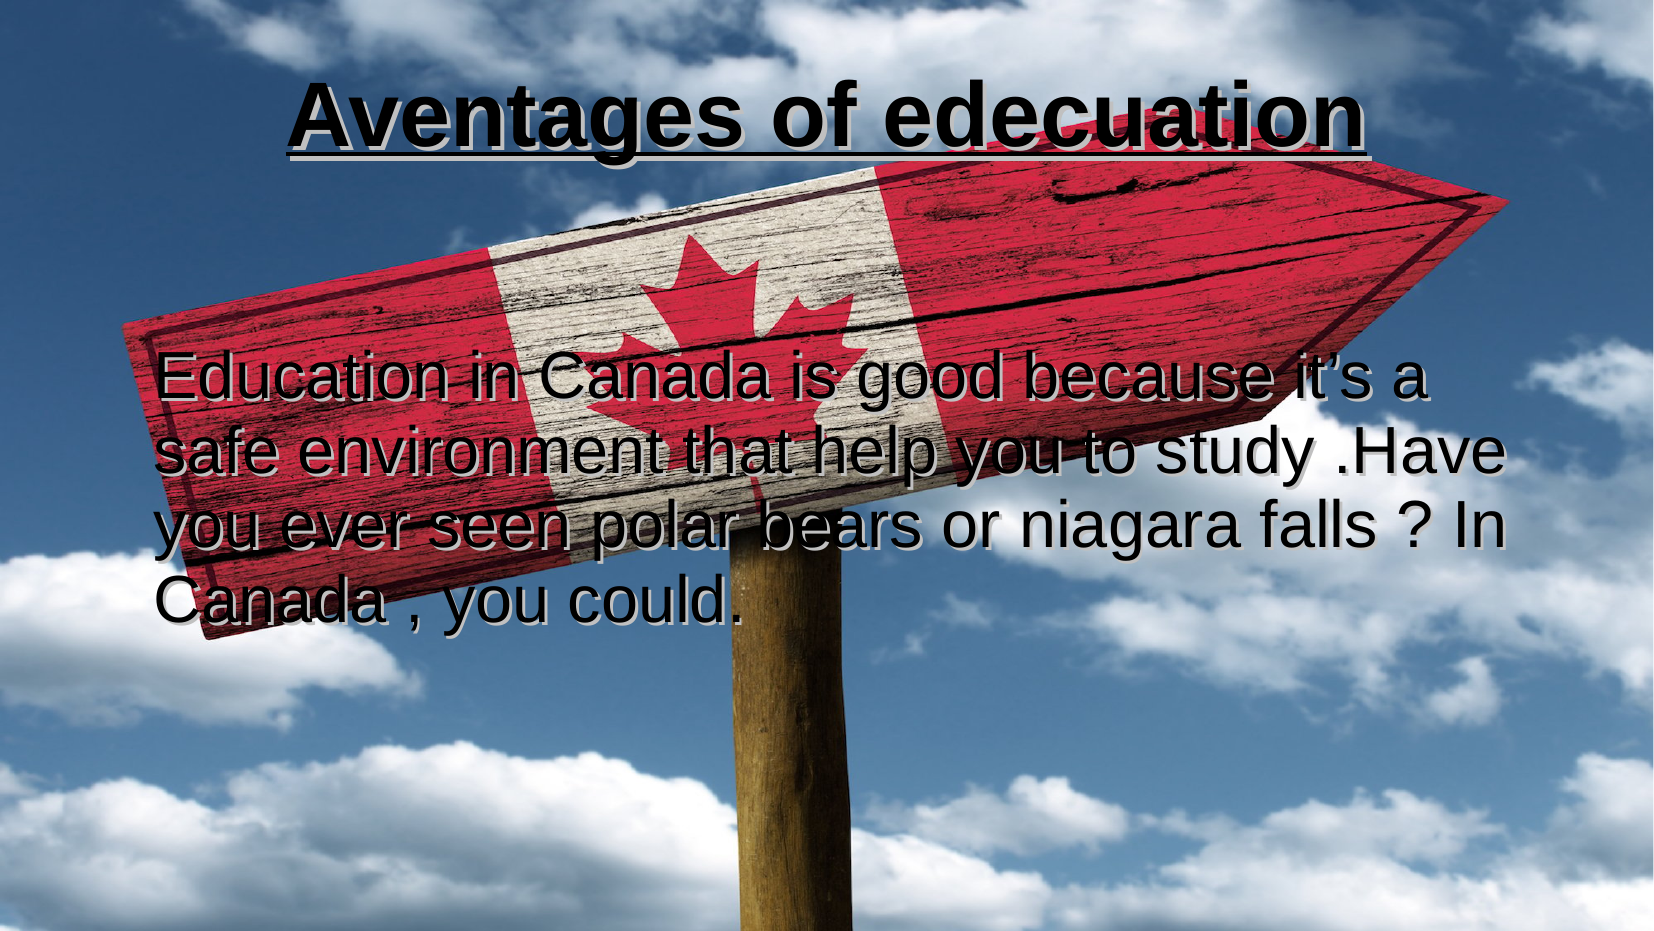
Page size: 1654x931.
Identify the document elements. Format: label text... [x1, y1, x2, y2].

picture [0, 0, 1654, 931]
title Aventages of edecuation [82, 37, 1571, 193]
list Education in Canada is good because it’s a safe environment that help you to study .Have you ever seen polar bears or niagara falls ? In Canada , you could. [82, 217, 1571, 758]
